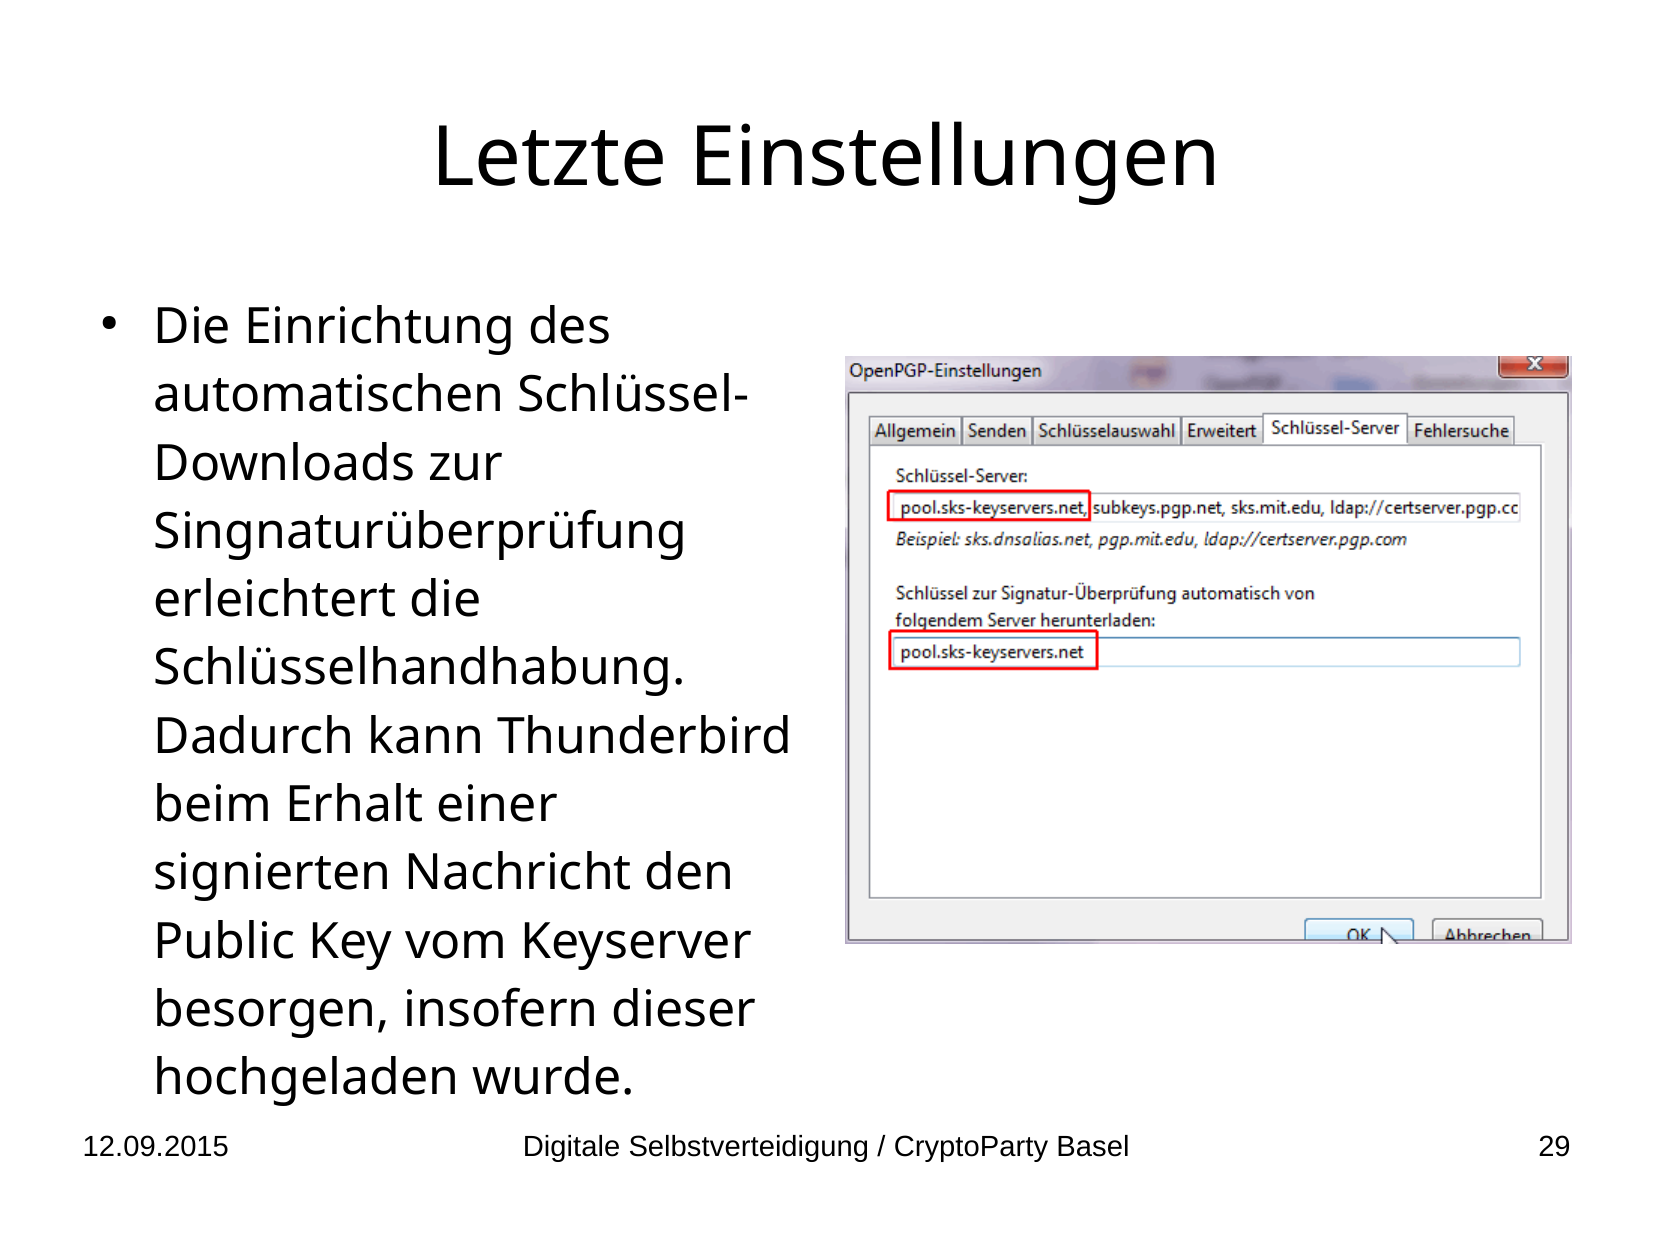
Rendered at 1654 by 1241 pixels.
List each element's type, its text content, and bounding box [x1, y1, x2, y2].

picture [845, 356, 1572, 944]
title Letzte Einstellungen [82, 49, 1571, 257]
list Die Einrichtung des automatischen Schlüssel-Downloads zur Singnaturüberprüfung erleichtert die Schlüsselhandhabung. Dadurch kann Thunderbird beim Erhalt einer signierten Nachricht den Public Key vom Keyserver besorgen, insofern dieser hochgeladen wurde. [82, 290, 809, 1010]
